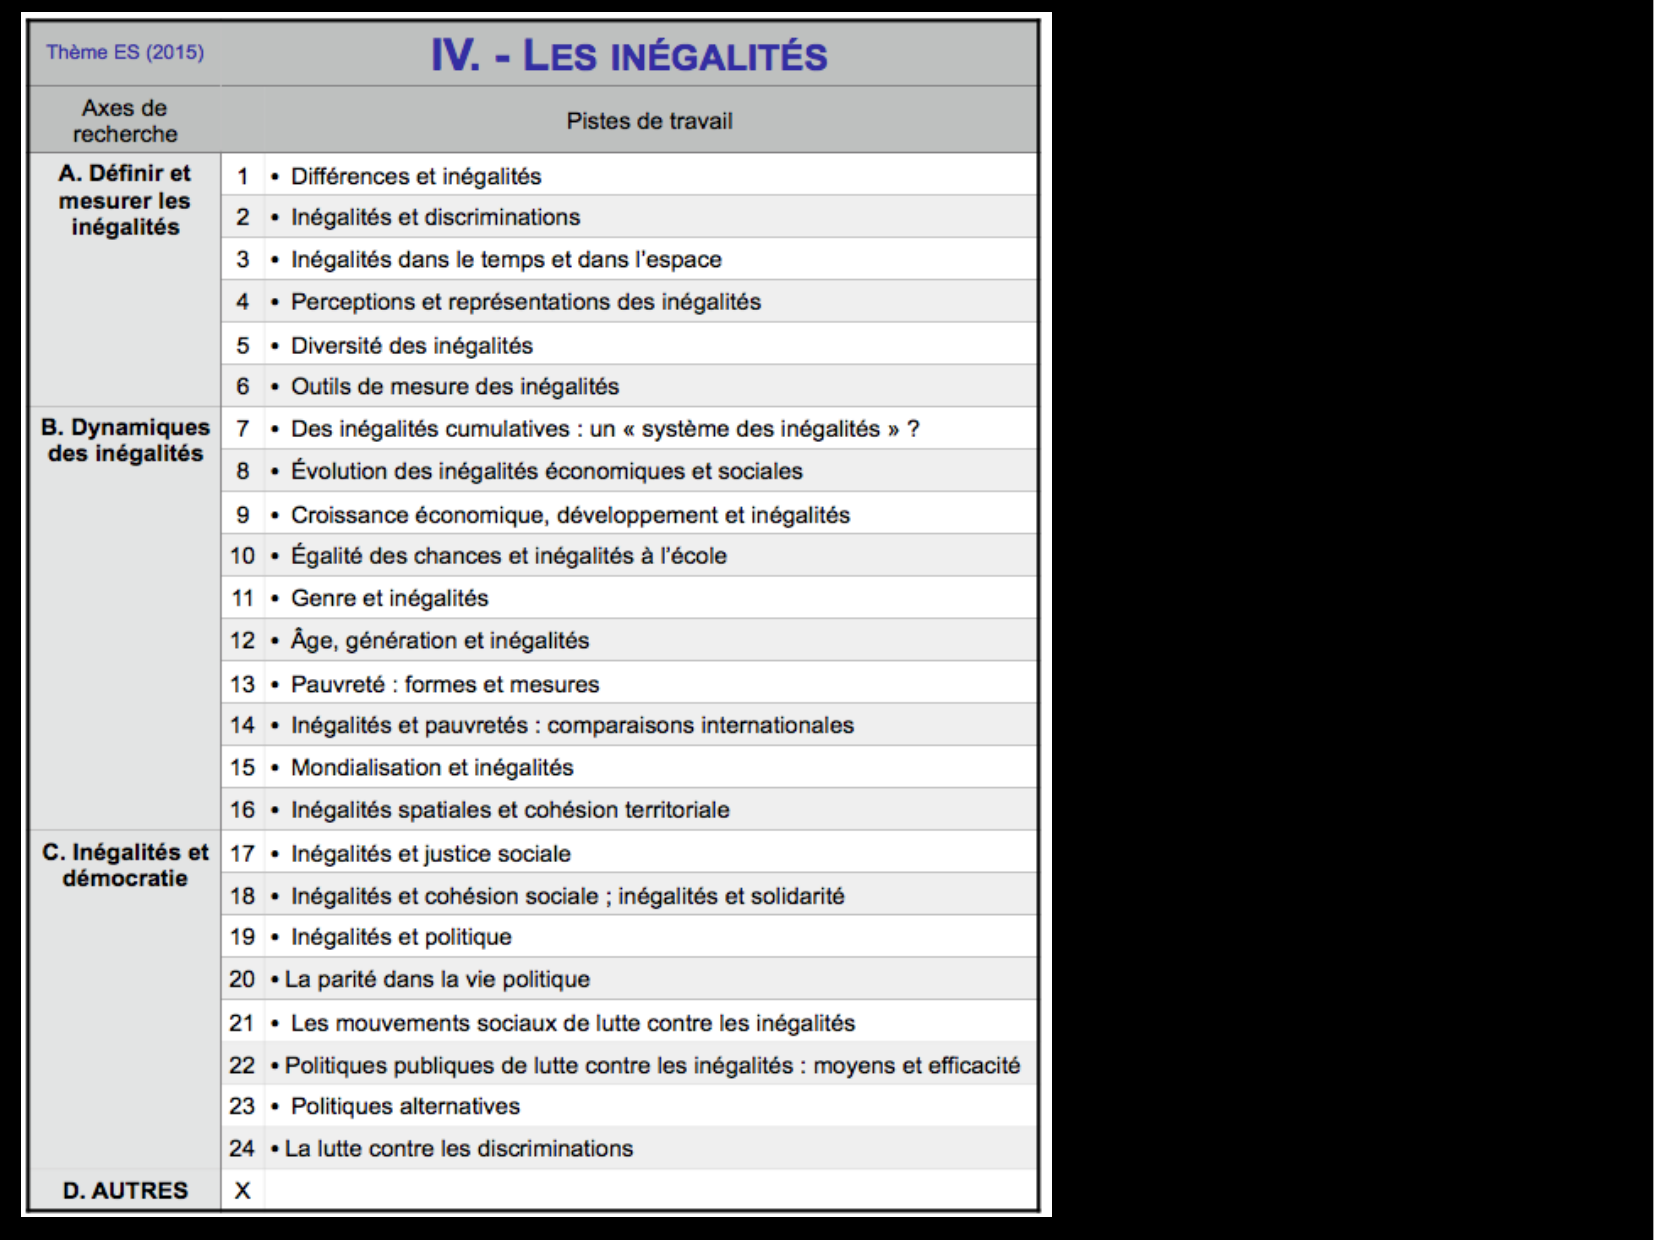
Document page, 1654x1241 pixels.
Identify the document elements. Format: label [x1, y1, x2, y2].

picture [21, 12, 1052, 1217]
